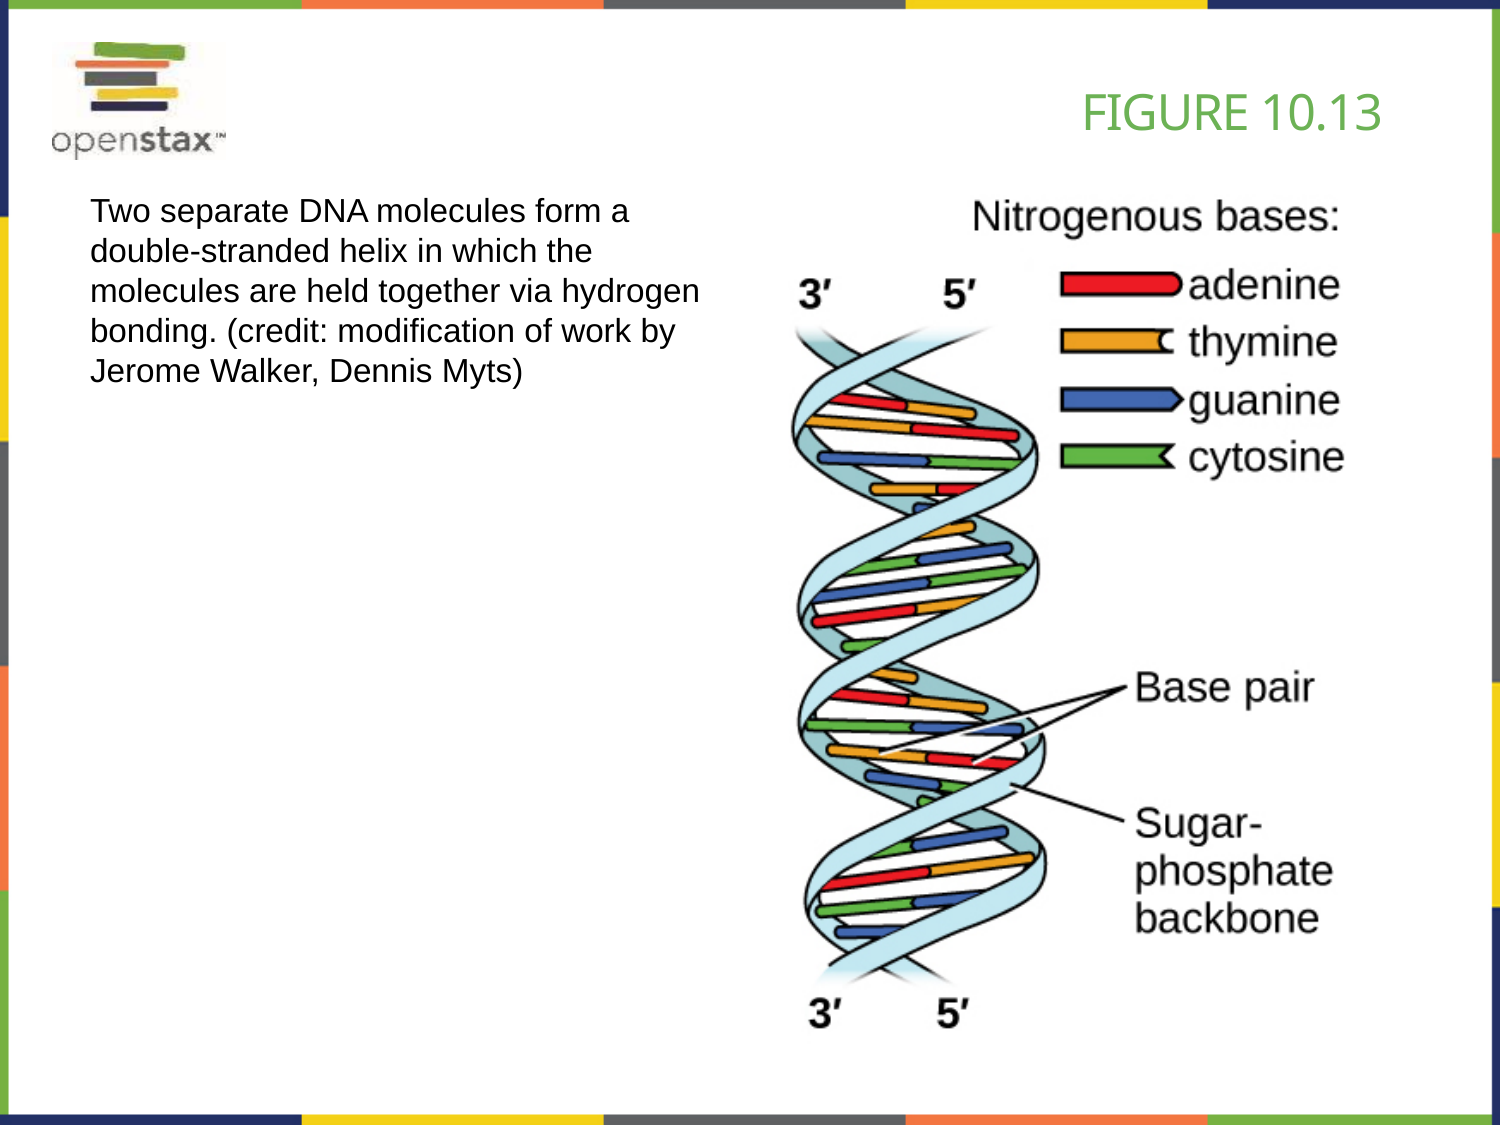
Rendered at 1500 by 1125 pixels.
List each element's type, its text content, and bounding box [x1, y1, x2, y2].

picture [0, 0, 1500, 1125]
list Two separate DNA molecules form a double-stranded helix in which the molecules are held together via hydrogen bonding. (credit: modification of work by Jerome Walker, Dennis Myts) [75, 181, 717, 1045]
title Figure 10.13 [75, 39, 1398, 148]
